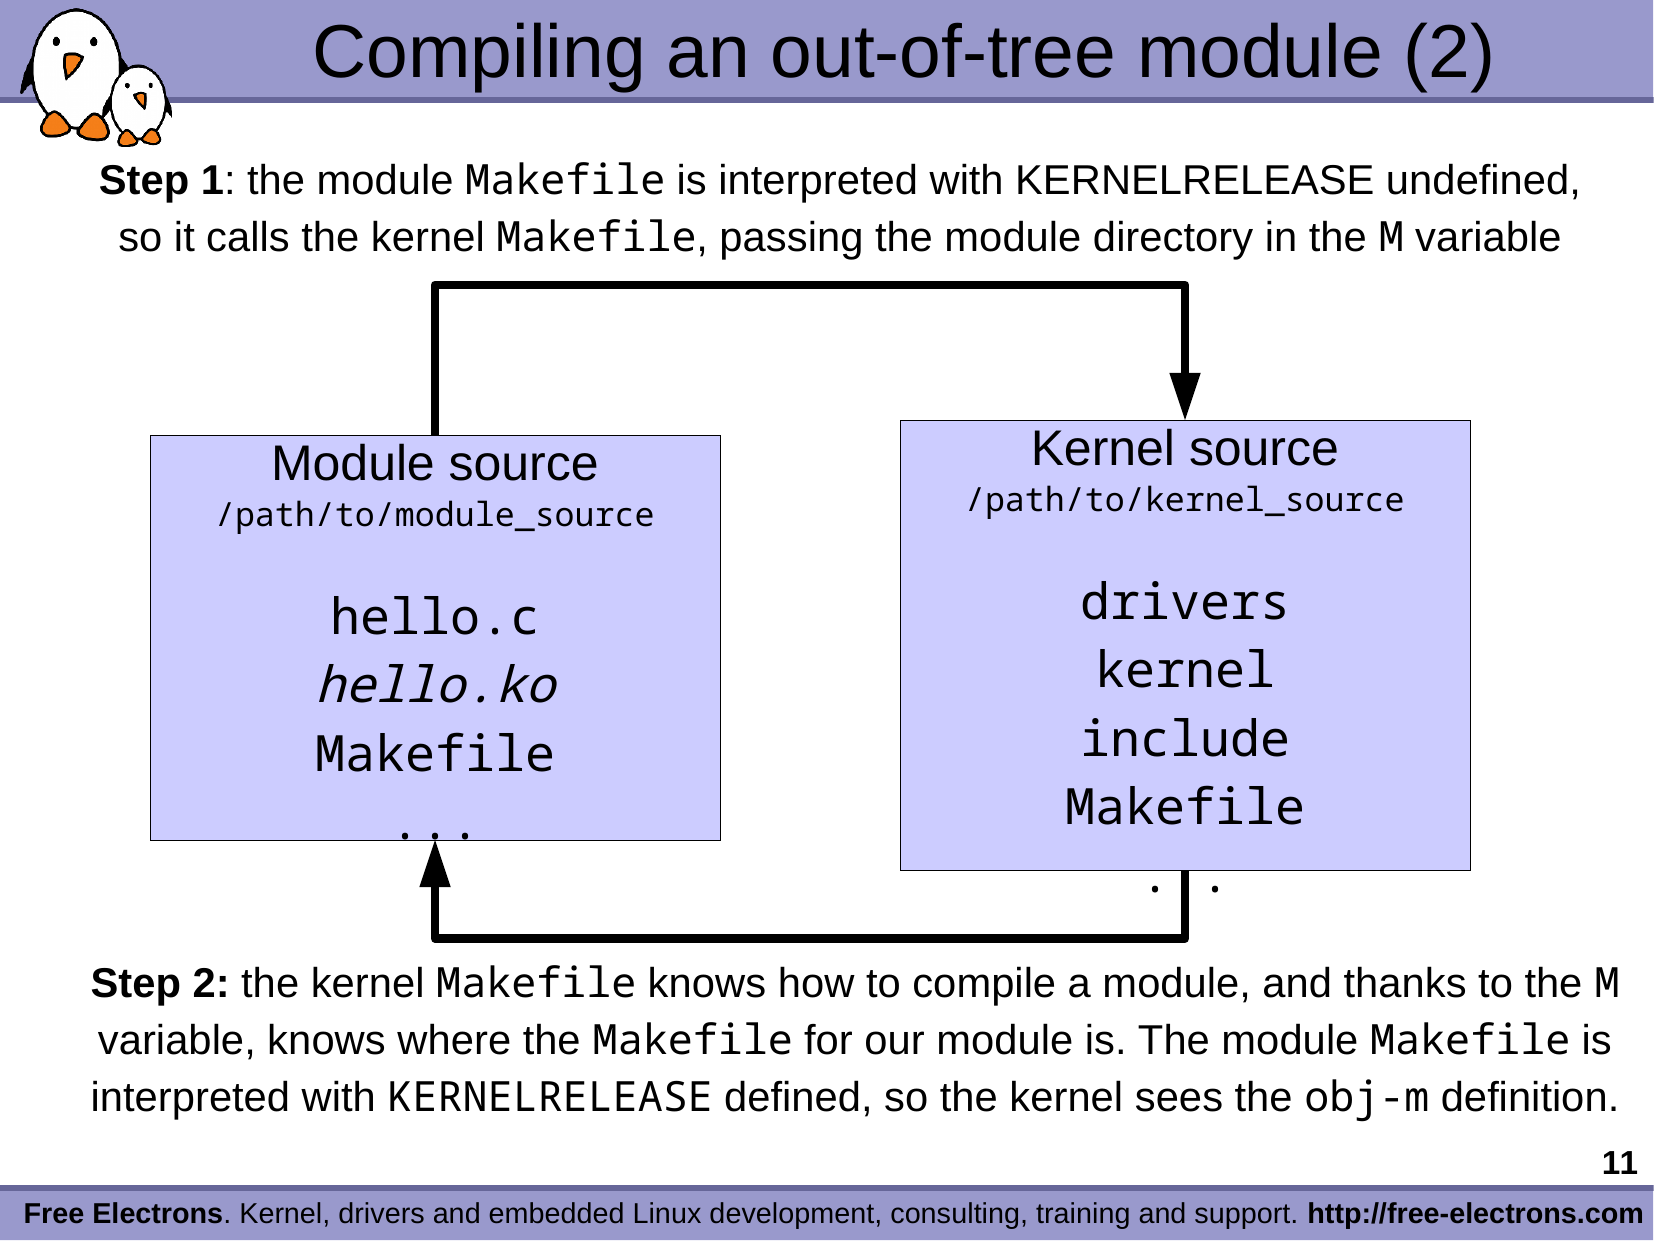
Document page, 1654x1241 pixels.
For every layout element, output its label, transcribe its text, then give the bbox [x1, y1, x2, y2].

text_box Step 2: the kernel Makefile knows how to compile a module, and thanks to the M variable, knows where the Makefile for our module is. The module Makefile is interpreted with KERNELRELEASE defined, so the kernel sees the obj-m definition. [90, 952, 1621, 1164]
text_box Step 1: the module Makefile is interpreted with KERNELRELEASE undefined, so it calls the kernel Makefile, passing the module directory in the M variable [90, 150, 1591, 257]
picture [20, 8, 172, 147]
title Compiling an out-of-tree module (2) [178, 4, 1631, 98]
text_box Module source /path/to/module_source hello.c hello.ko Makefile ... [150, 435, 721, 841]
text_box Kernel source /path/to/kernel_source drivers kernel include Makefile ... [900, 420, 1471, 871]
